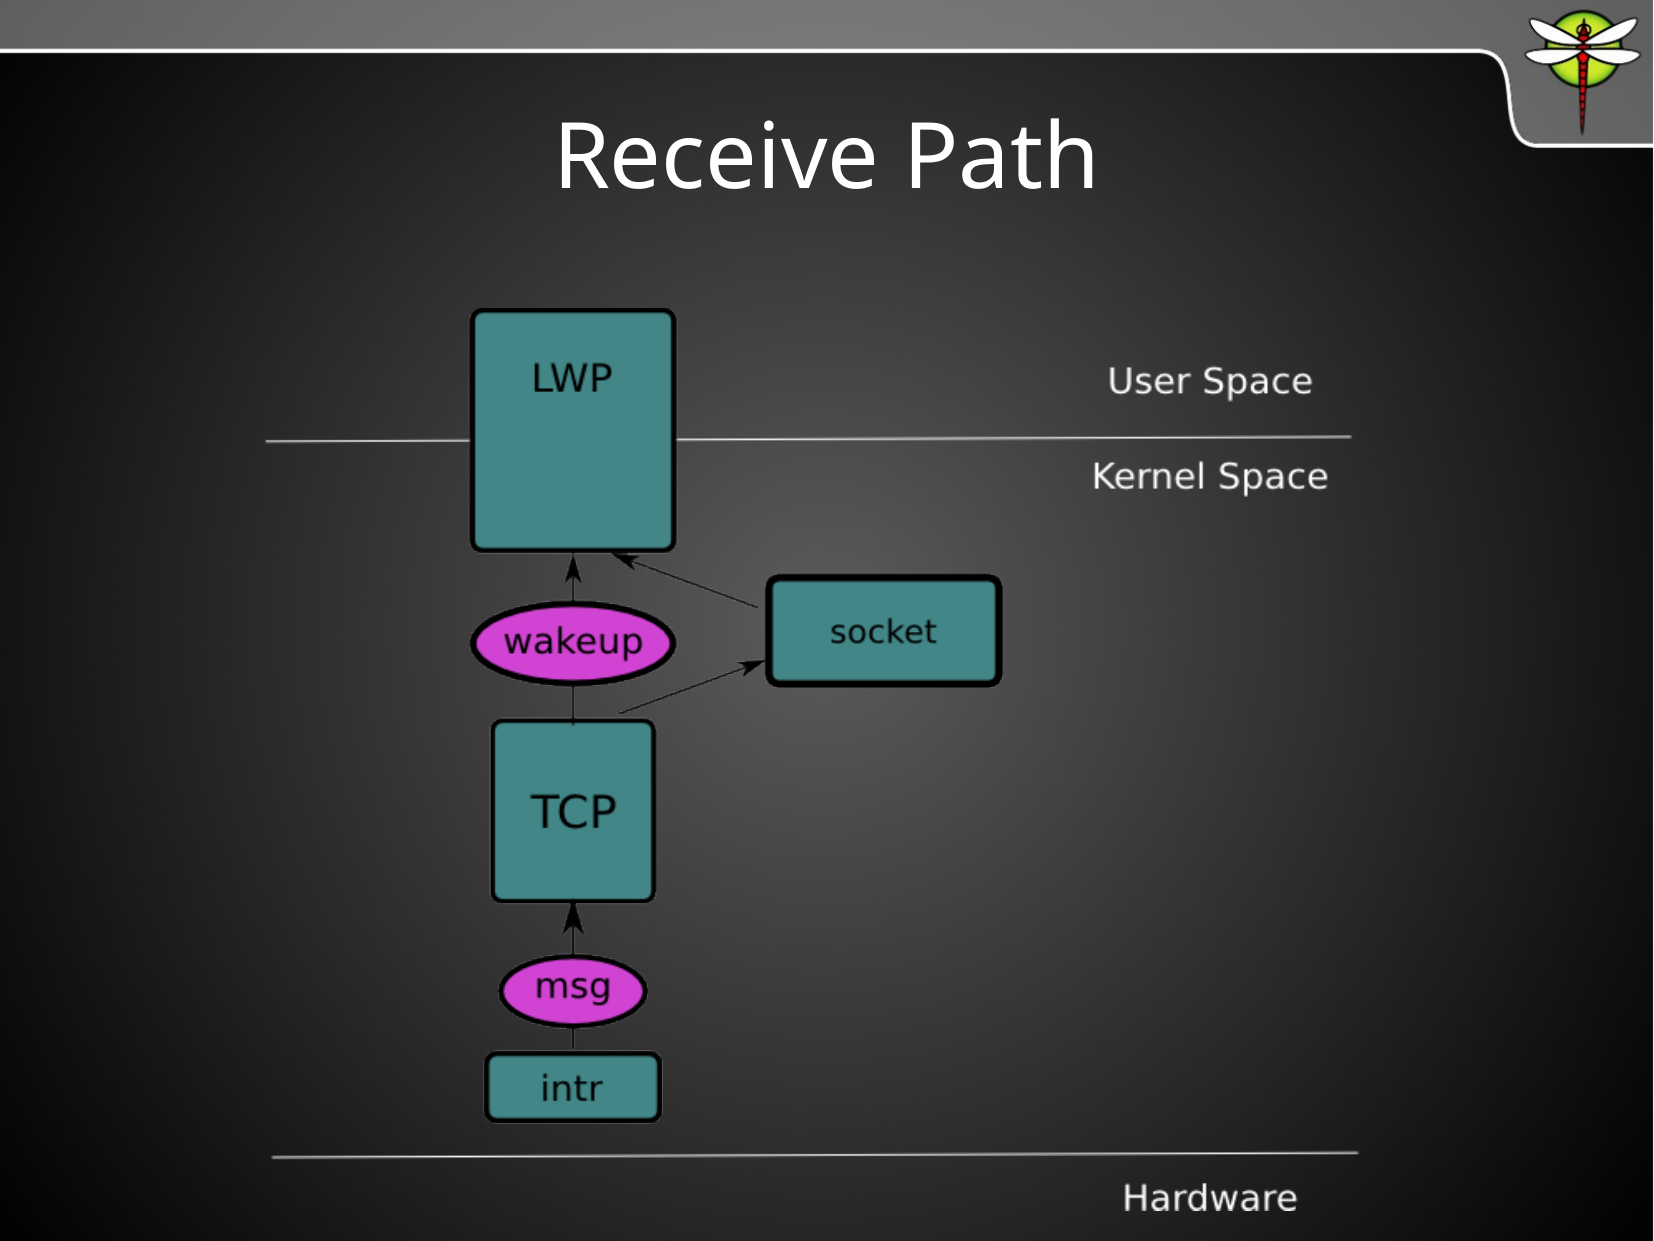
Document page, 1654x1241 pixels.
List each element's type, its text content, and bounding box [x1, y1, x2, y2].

chart [82, 290, 1571, 1109]
picture [0, 0, 1654, 1241]
title Receive Path [82, 49, 1571, 257]
